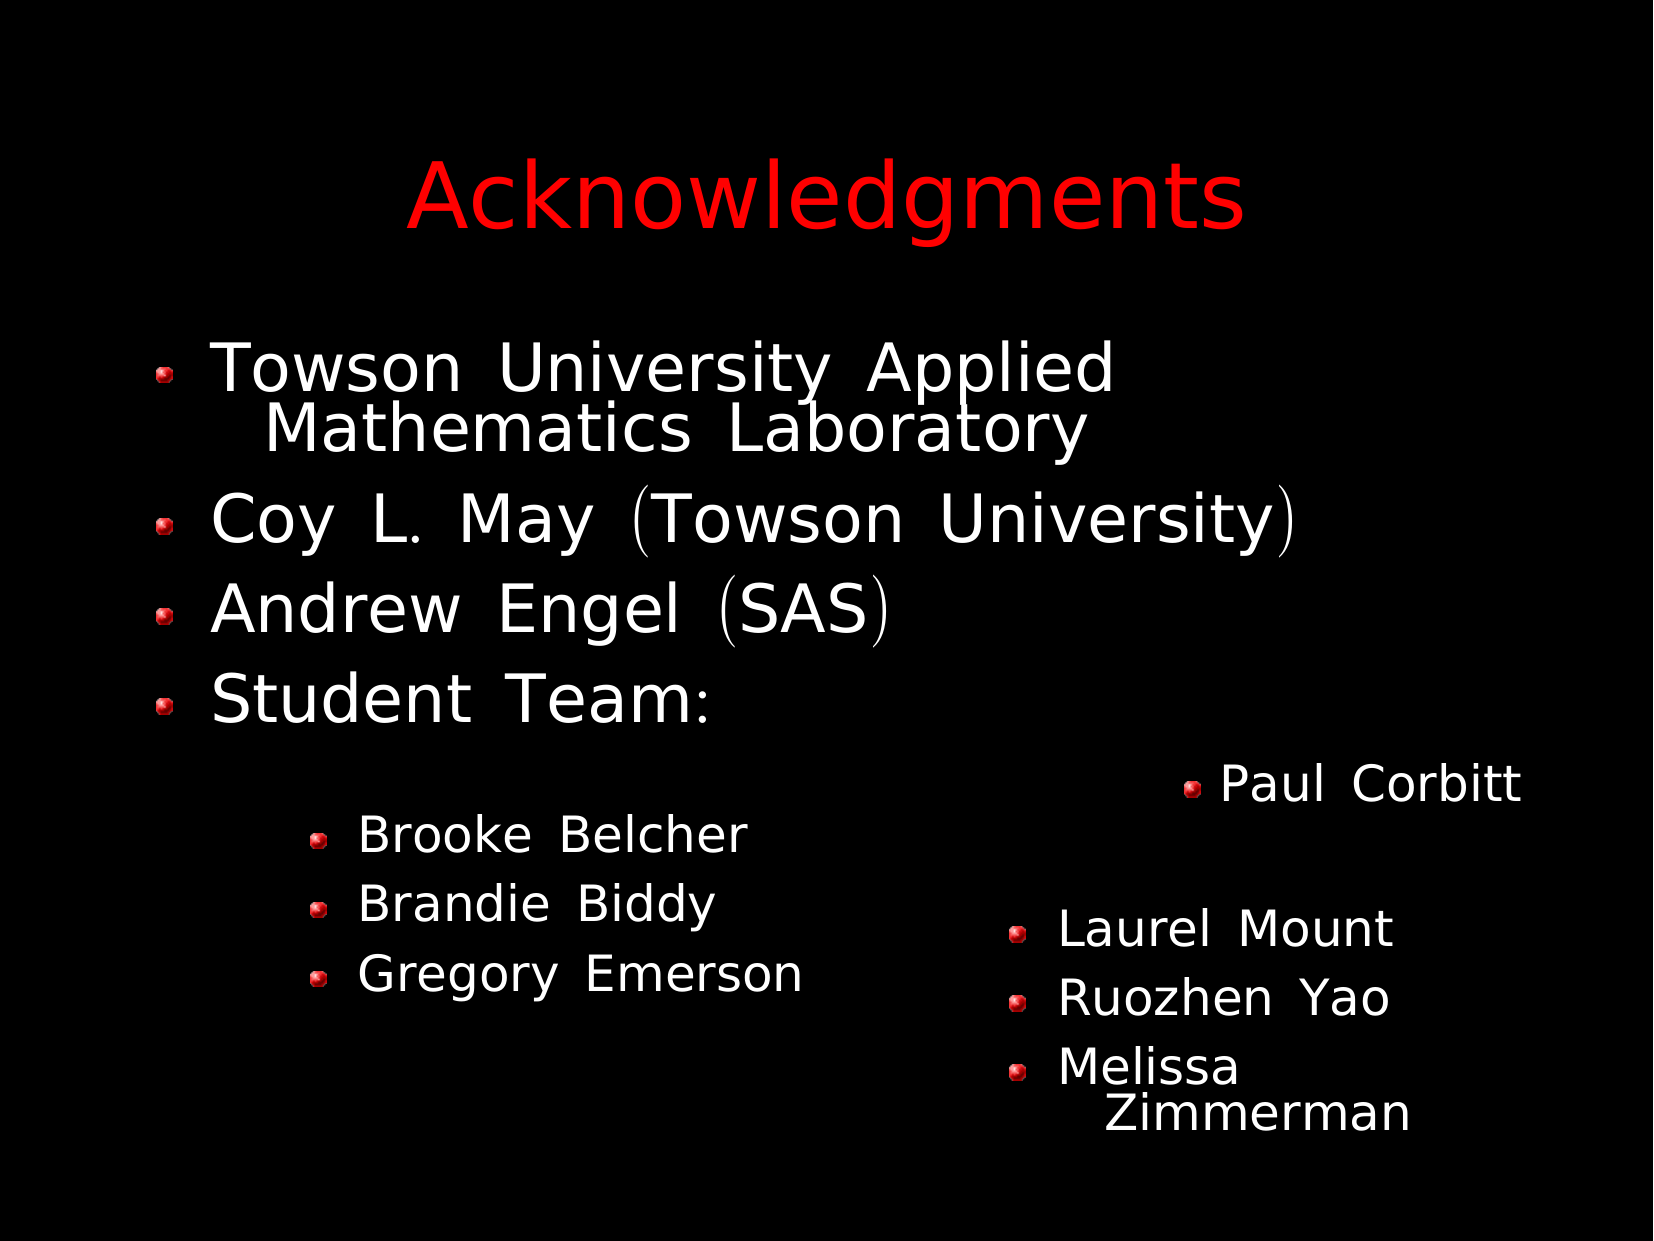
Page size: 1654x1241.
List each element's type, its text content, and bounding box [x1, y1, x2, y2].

title Acknowledgments [121, 102, 1533, 311]
list Towson University Applied Mathematics Laboratory Coy L. May (Towson University) Andrew Engel (SAS) Student Team: Paul Corbitt Brooke Belcher Brandie Biddy Gregory Emerson [121, 344, 1533, 1133]
list Laurel Mount Ruozhen Yao Melissa Zimmerman [820, 911, 1575, 1180]
